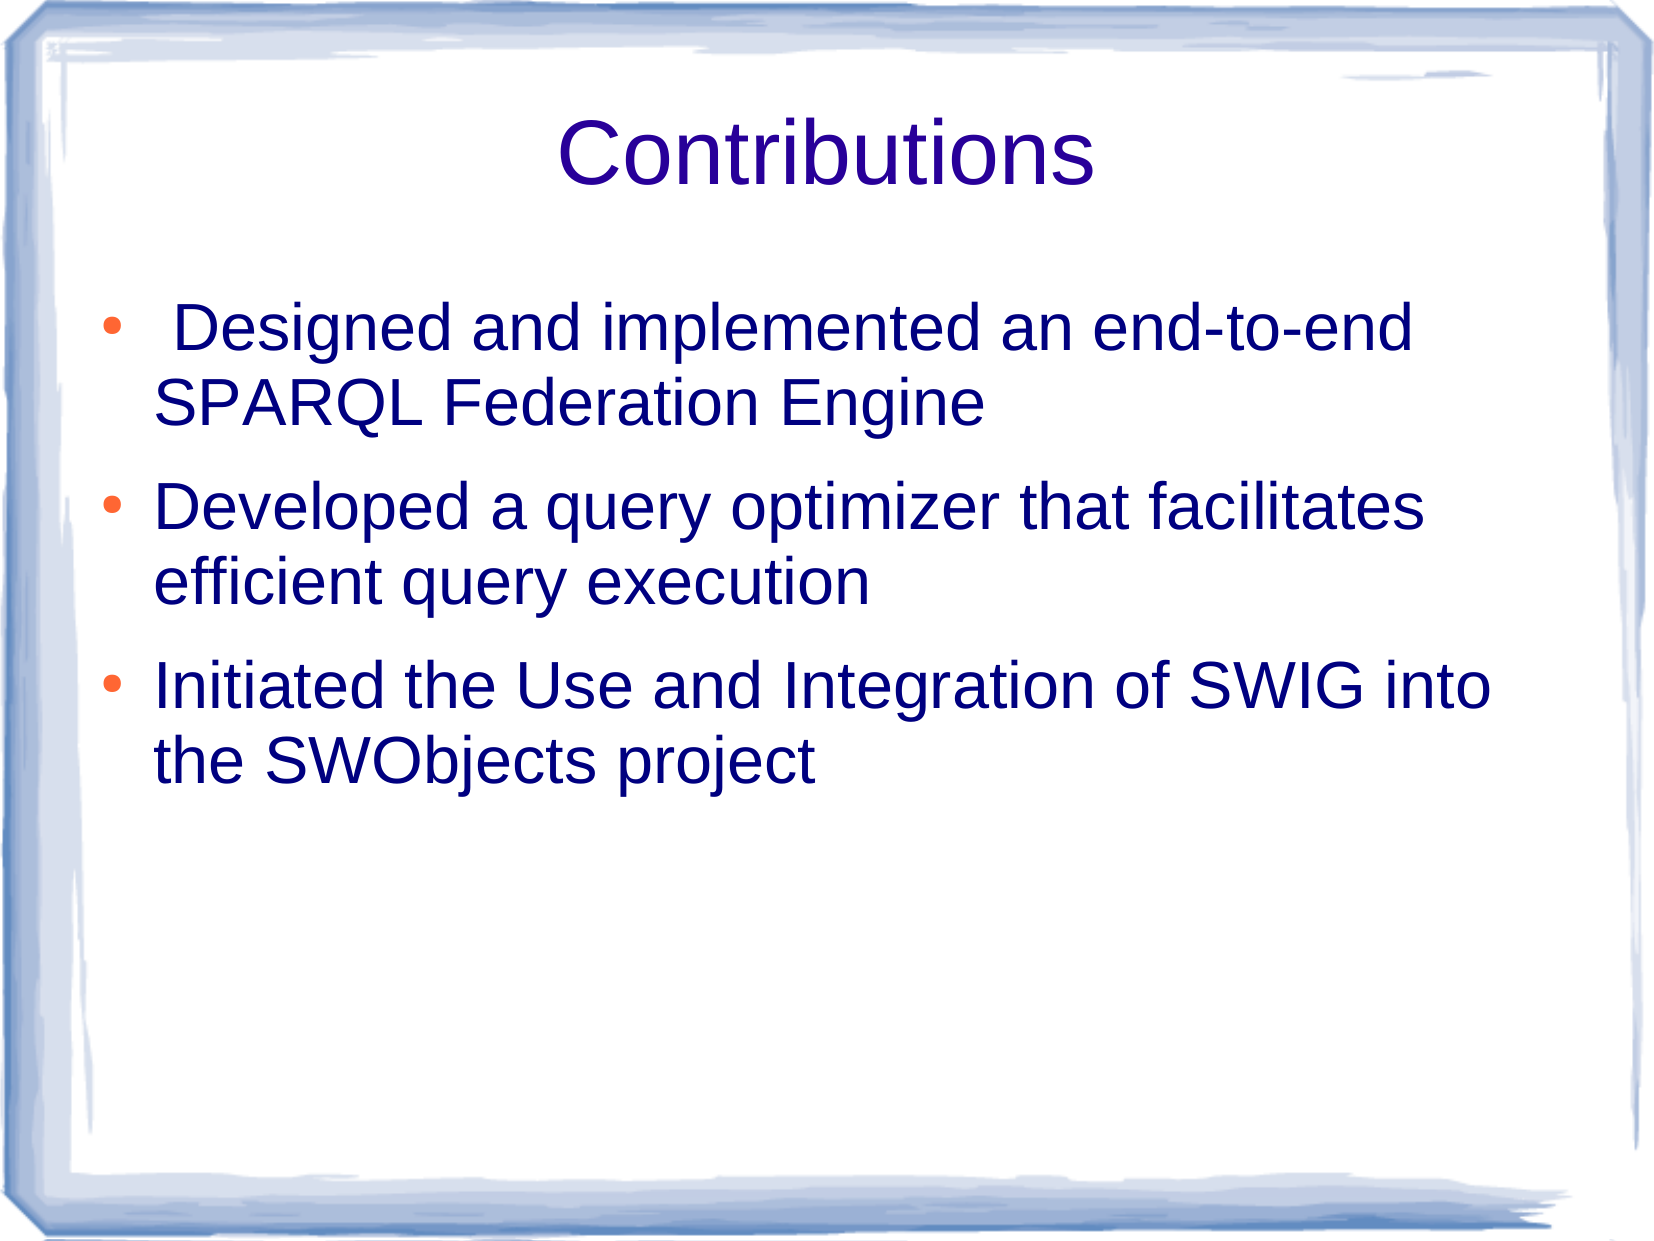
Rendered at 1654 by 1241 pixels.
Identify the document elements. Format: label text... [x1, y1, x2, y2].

list Designed and implemented an end-to-end SPARQL Federation Engine Developed a query optimizer that facilitates efficient query execution Initiated the Use and Integration of SWIG into the SWObjects project [82, 290, 1571, 1094]
title Contributions [82, 49, 1571, 257]
picture [0, 0, 1654, 1241]
